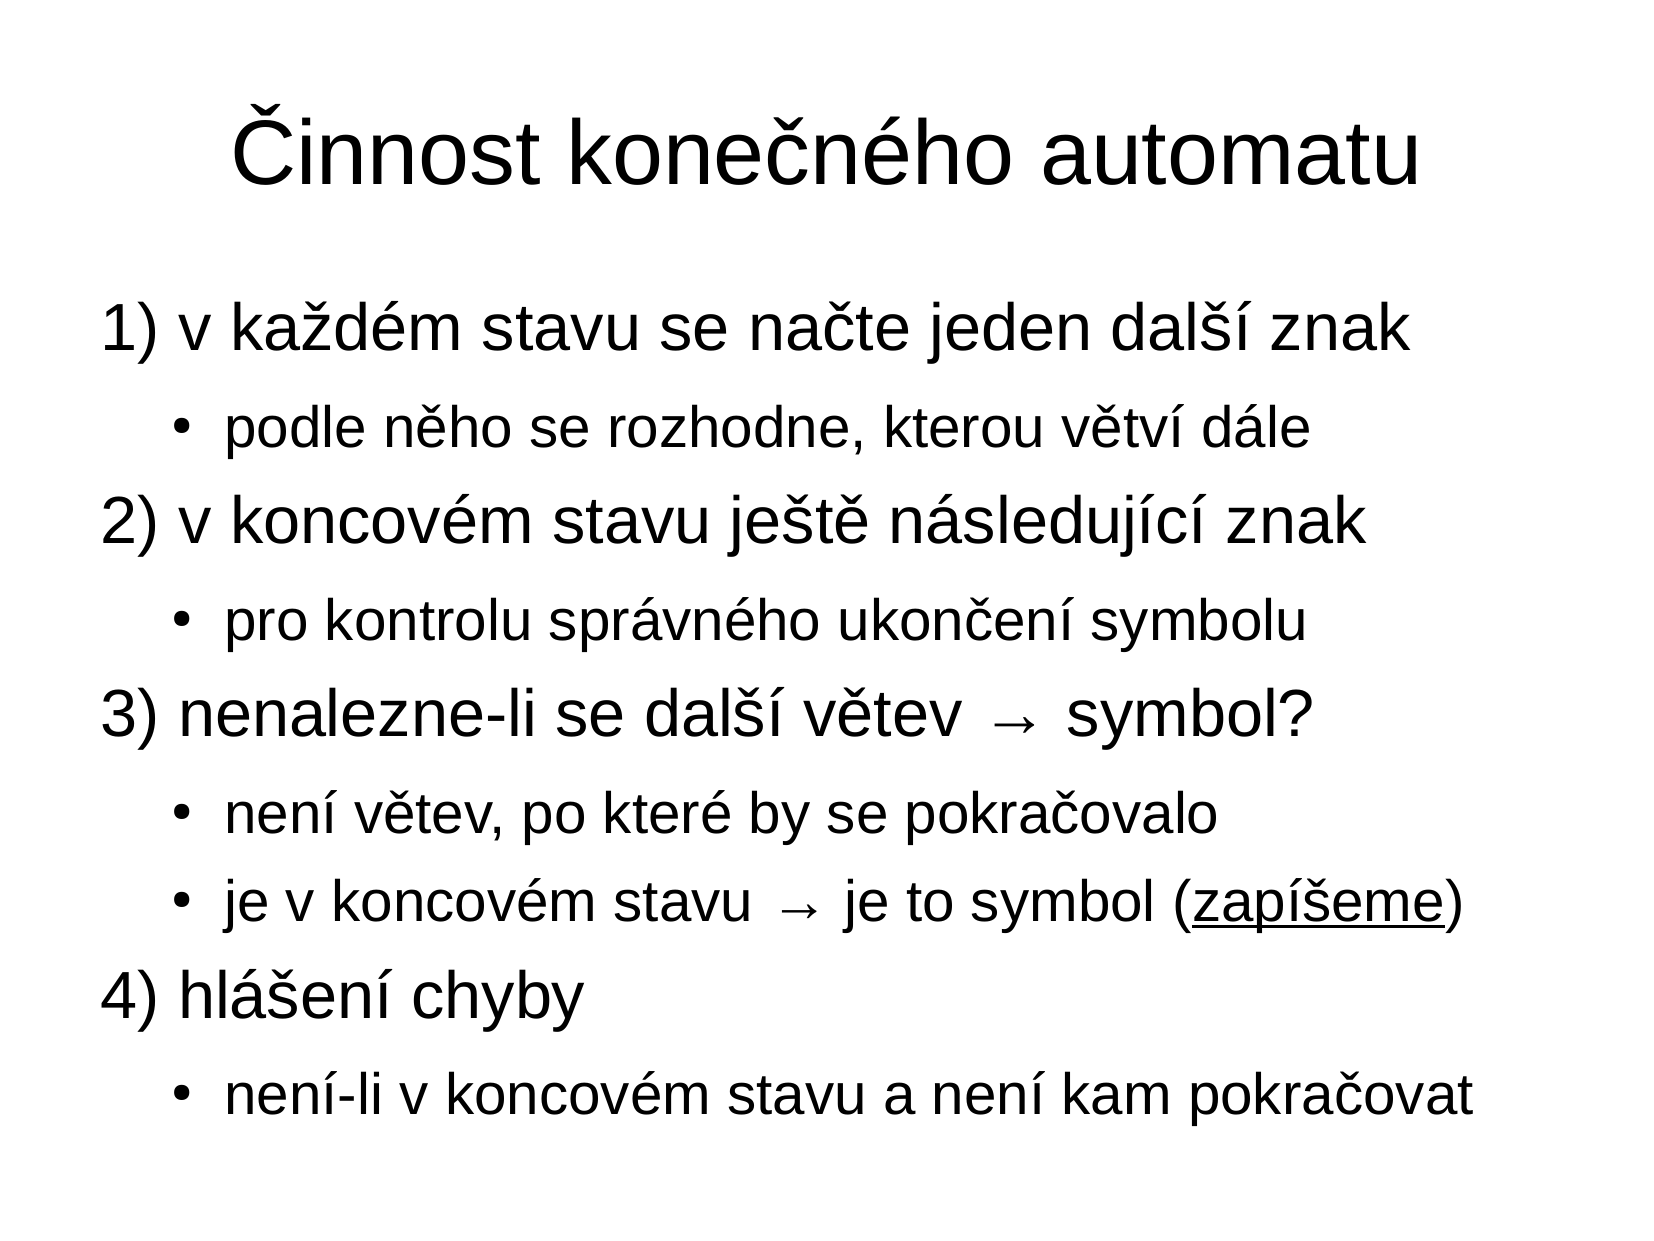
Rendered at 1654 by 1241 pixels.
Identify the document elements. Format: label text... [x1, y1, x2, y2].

title Činnost konečného automatu [82, 56, 1571, 250]
list v každém stavu se načte jeden další znak podle něho se rozhodne, kterou větví dále v koncovém stavu ještě následující znak pro kontrolu správného ukončení symbolu nenalezne-li se další větev → symbol? není větev, po které by se pokračovalo je v koncovém stavu → je to symbol (zapíšeme) hlášení chyby není-li v koncovém stavu a není kam pokračovat [82, 290, 1571, 1128]
